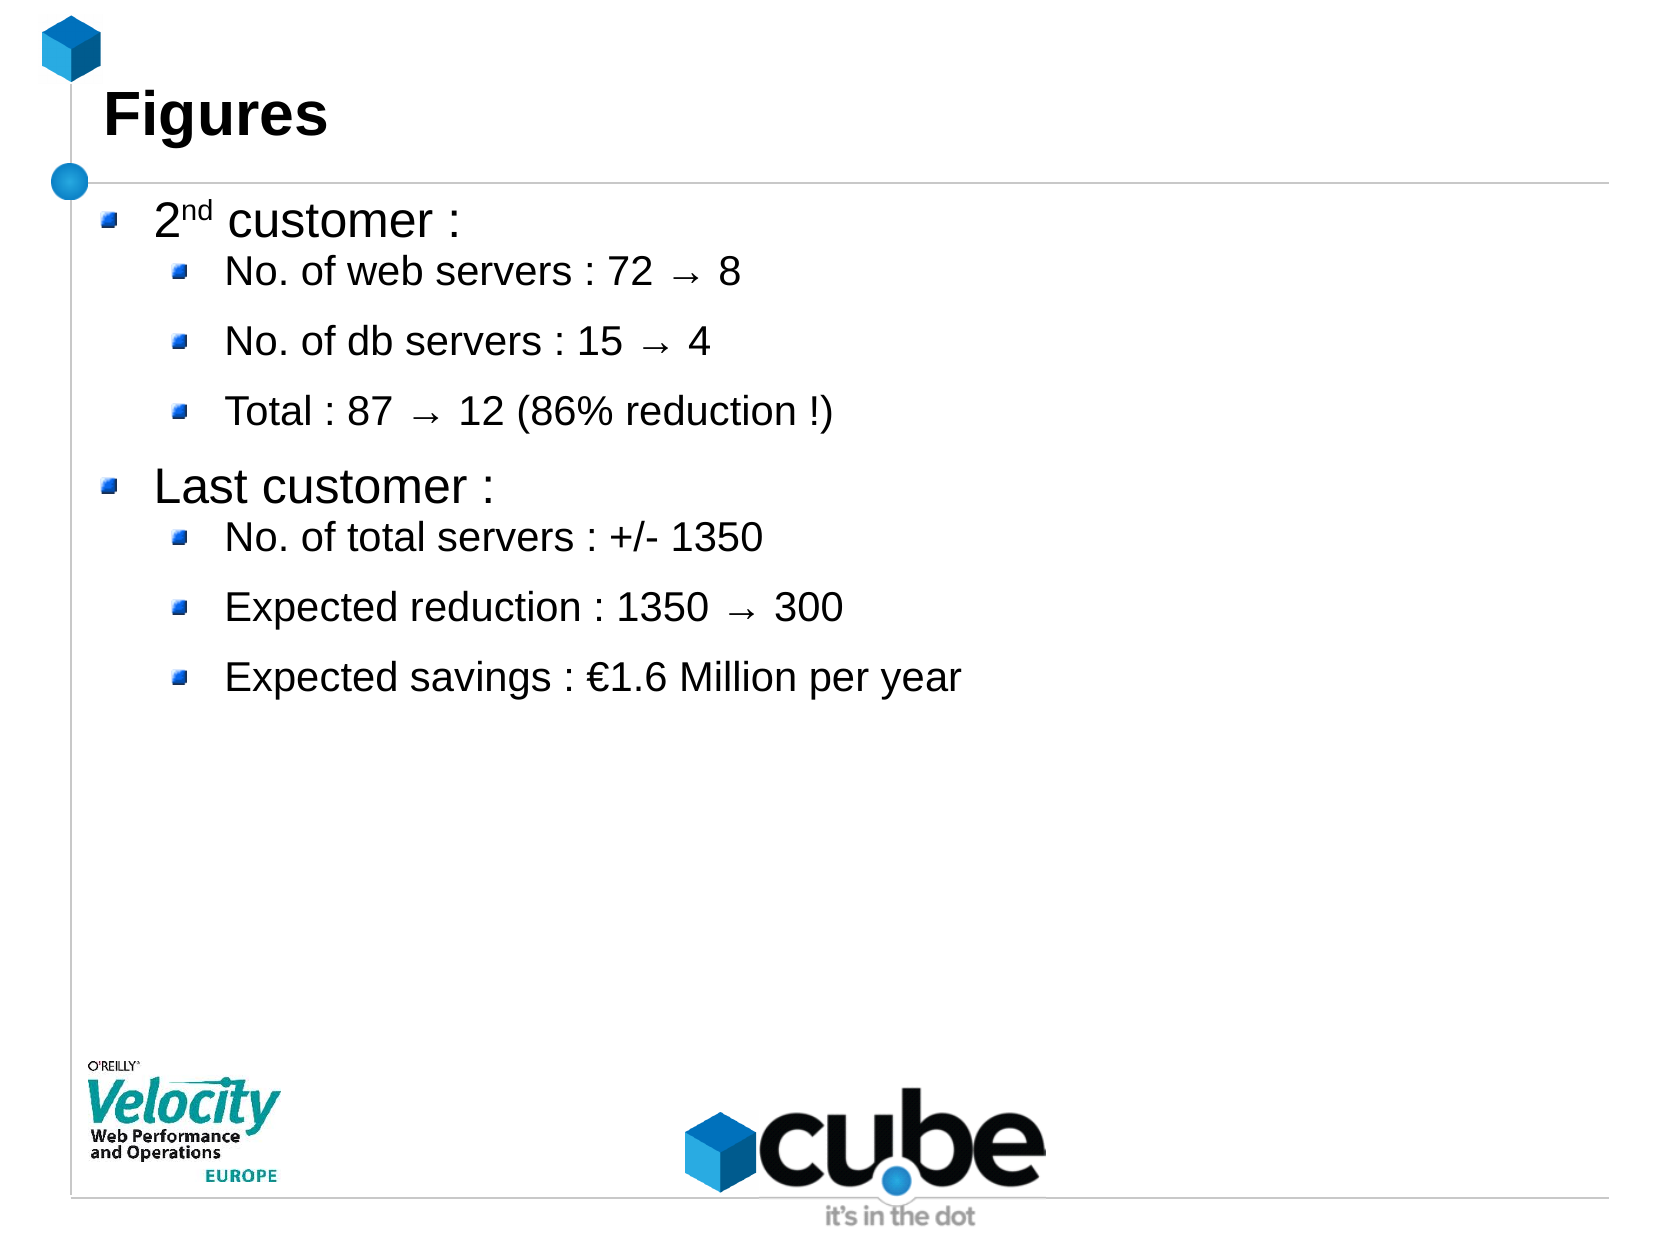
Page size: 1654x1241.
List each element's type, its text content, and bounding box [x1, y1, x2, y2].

title Figures [103, 49, 1551, 178]
list 2nd customer : No. of web servers : 72 → 8 No. of db servers : 15 → 4 Total : 87 → 12 (86% reduction !) Last customer : No. of total servers : +/- 1350 Expected reduction : 1350 → 300 Expected savings : €1.6 Million per year [82, 191, 1571, 1011]
picture [88, 1061, 281, 1182]
